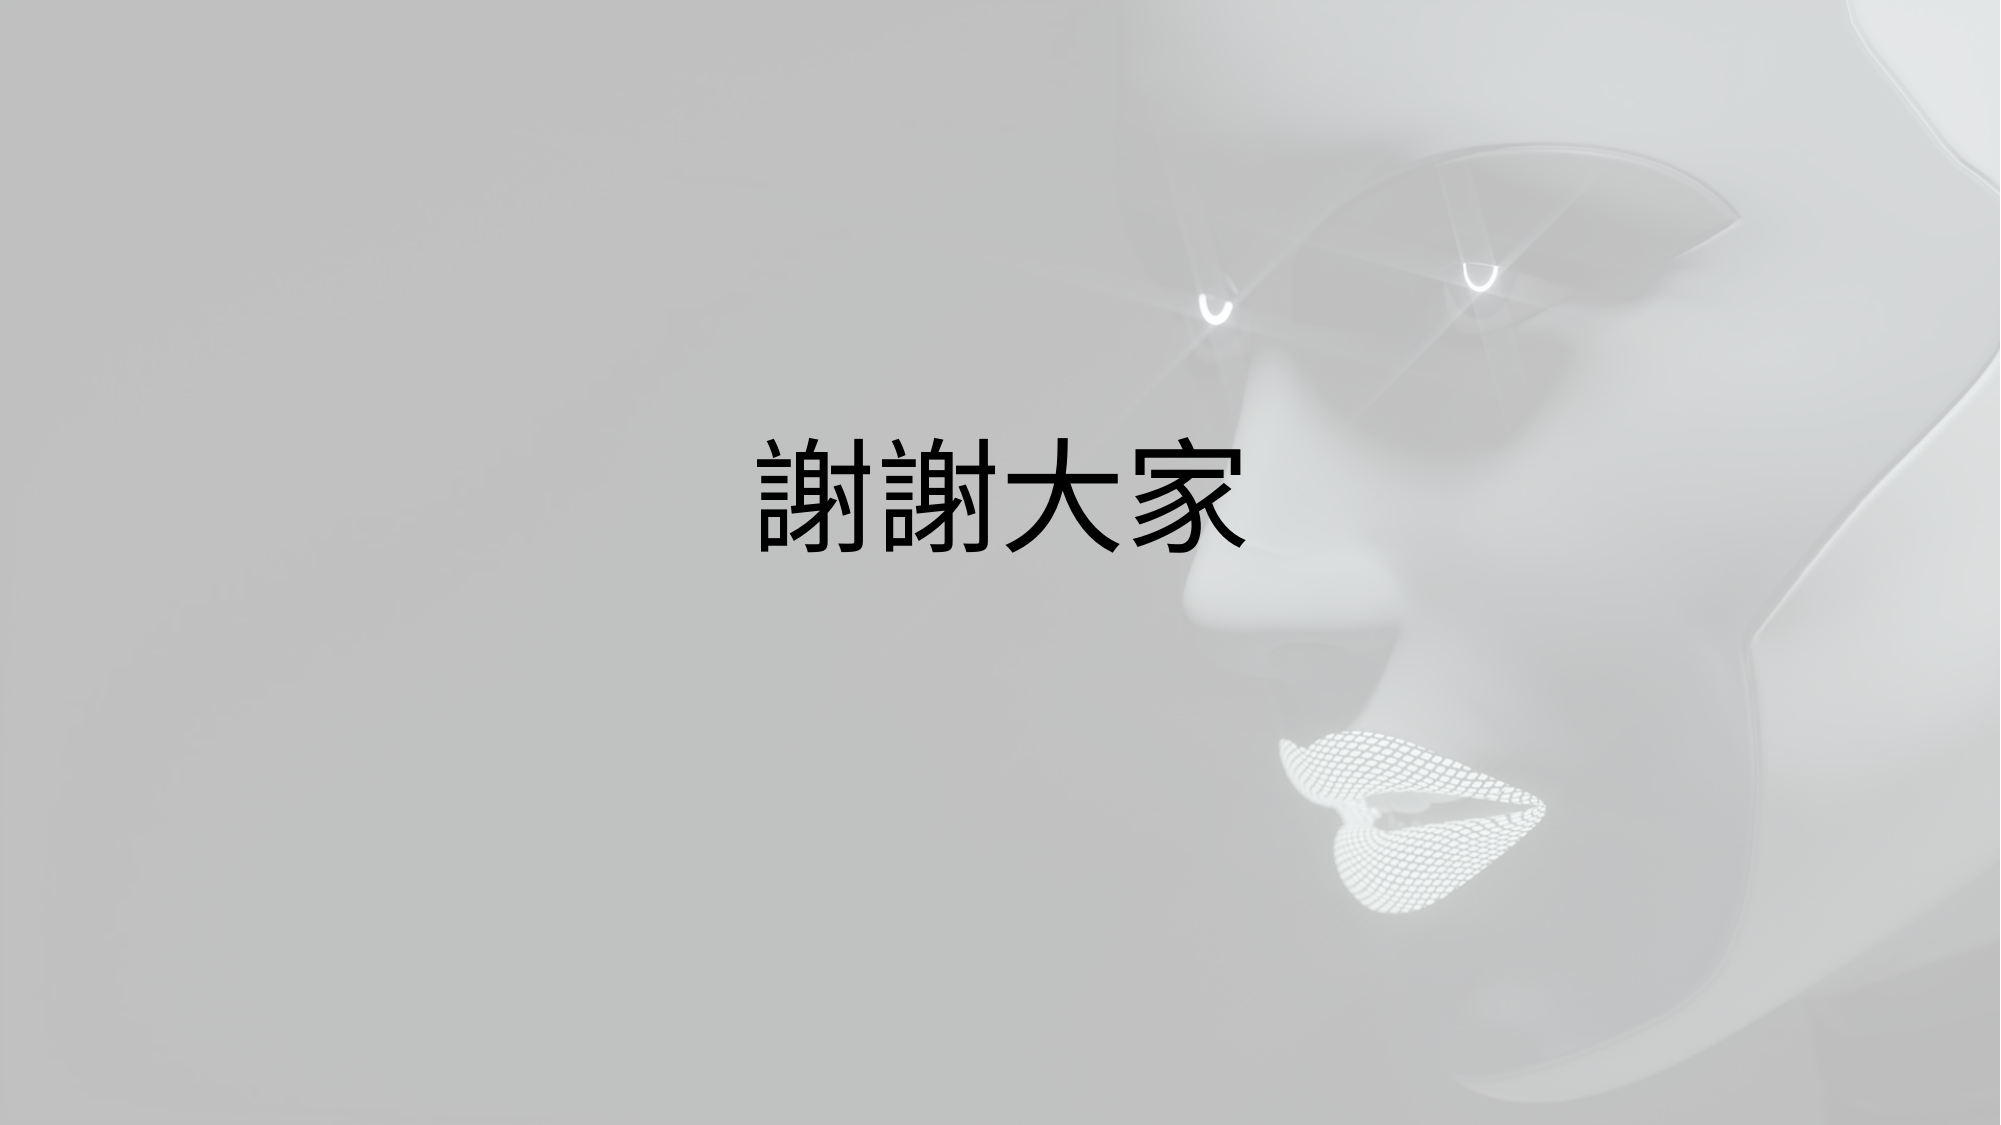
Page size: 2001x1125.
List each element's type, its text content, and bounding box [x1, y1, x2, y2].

title 謝謝大家 [249, 184, 1750, 576]
